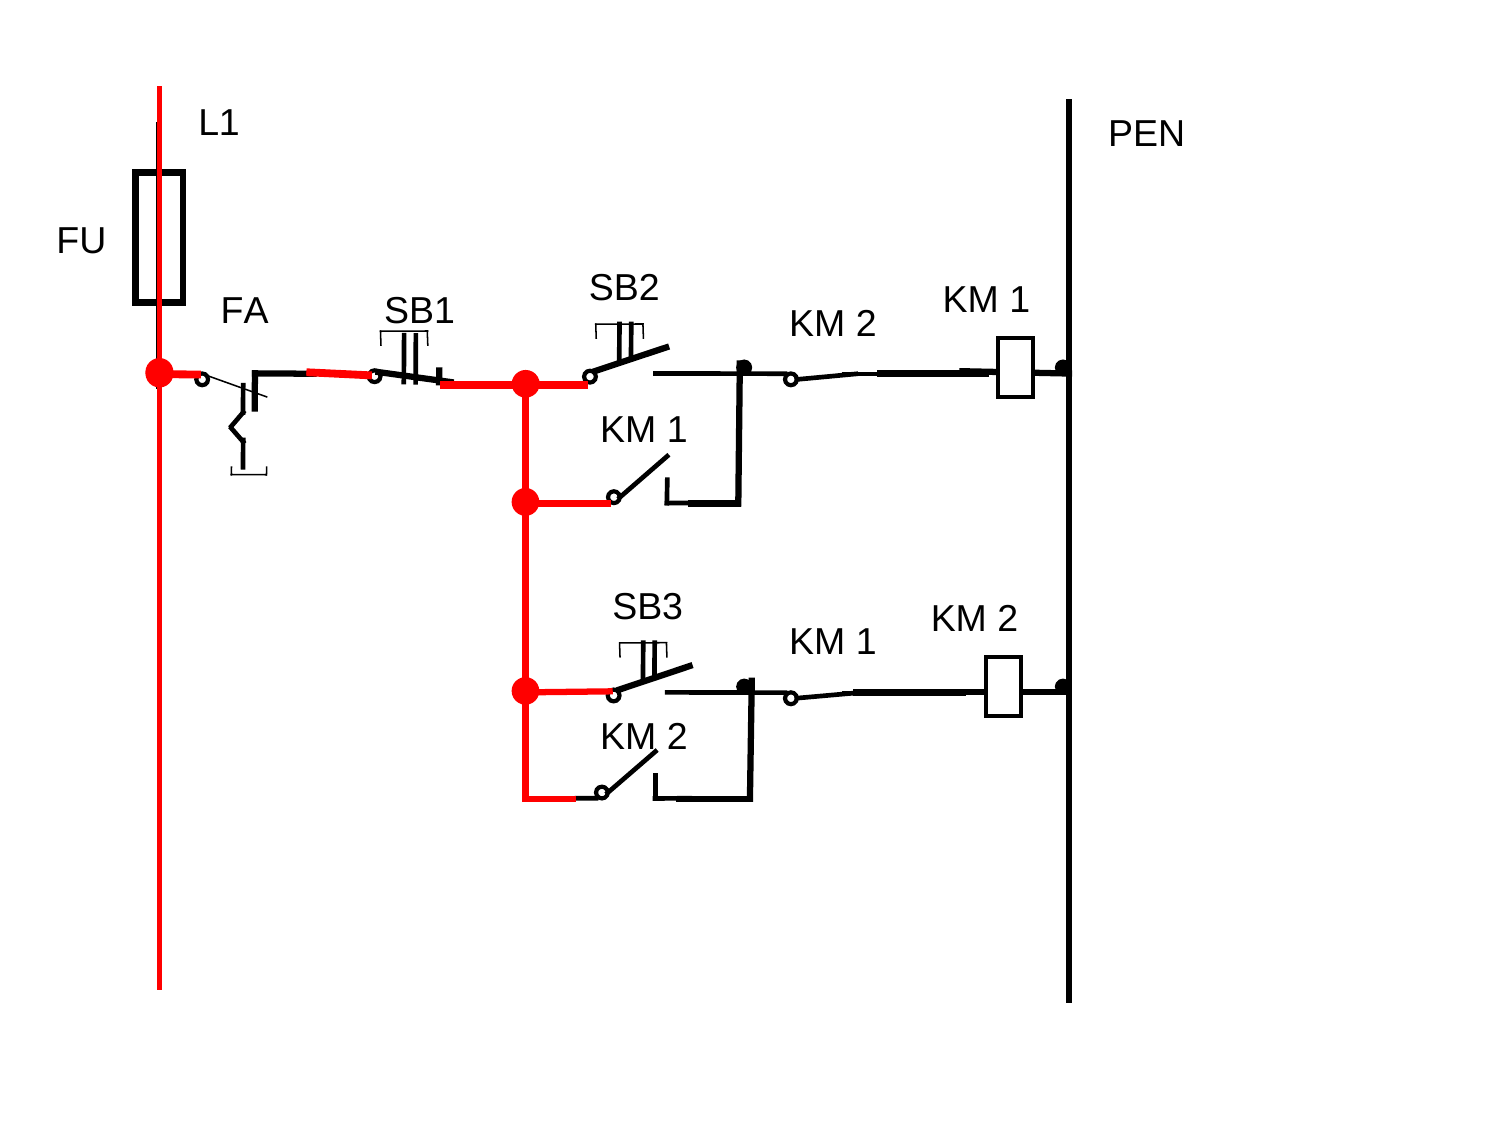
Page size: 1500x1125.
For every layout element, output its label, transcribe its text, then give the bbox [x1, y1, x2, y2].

text_box KM 1 [774, 609, 892, 671]
text_box [196, 373, 209, 386]
text_box FA [205, 278, 284, 340]
text_box [584, 370, 596, 383]
text_box [147, 360, 172, 386]
text_box SB3 [597, 574, 699, 635]
text_box [738, 680, 748, 693]
text_box [370, 370, 381, 383]
text_box [162, 172, 184, 303]
text_box SB2 [574, 255, 675, 316]
text_box KM 2 [774, 290, 892, 352]
text_box [607, 689, 620, 702]
text_box KM 2 [585, 704, 703, 765]
text_box [135, 172, 156, 303]
text_box L1 [183, 90, 255, 151]
text_box [985, 657, 1022, 716]
text_box [1056, 680, 1066, 693]
text_box [743, 361, 751, 371]
text_box [513, 372, 538, 396]
text_box PEN [1093, 101, 1201, 163]
text_box FU [41, 207, 122, 269]
text_box SB1 [369, 278, 470, 340]
text_box [1056, 361, 1066, 374]
text_box [513, 490, 538, 514]
text_box KM 1 [927, 267, 1046, 328]
text_box [785, 373, 797, 386]
text_box [513, 679, 538, 703]
text_box KM 1 [585, 397, 703, 458]
text_box [997, 338, 1034, 397]
text_box [596, 786, 607, 799]
text_box [608, 491, 619, 504]
text_box [785, 692, 797, 705]
text_box KM 2 [916, 586, 1034, 647]
